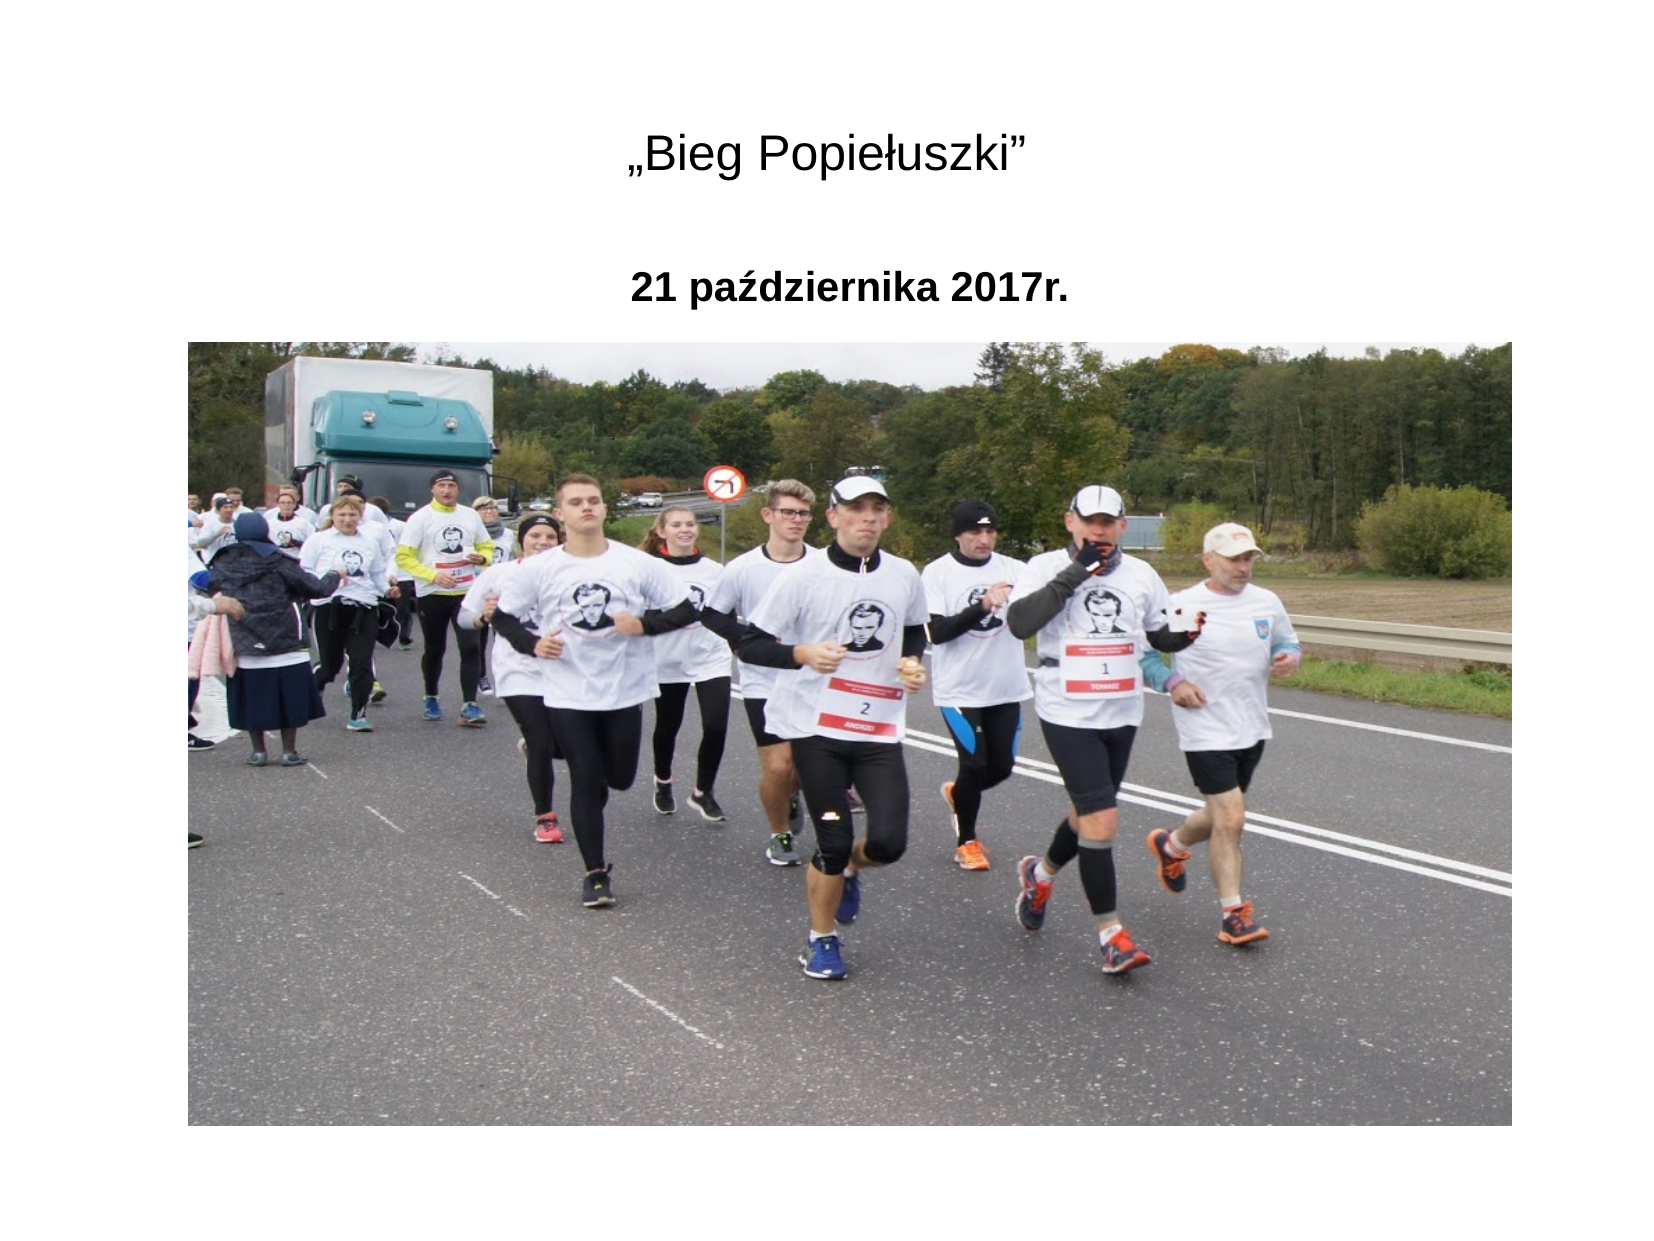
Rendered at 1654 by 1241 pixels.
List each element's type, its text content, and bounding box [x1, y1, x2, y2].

picture [188, 342, 1512, 1126]
text_box 21 października 2017r. [546, 256, 1134, 342]
title „Bieg Popiełuszki” [82, 49, 1571, 257]
